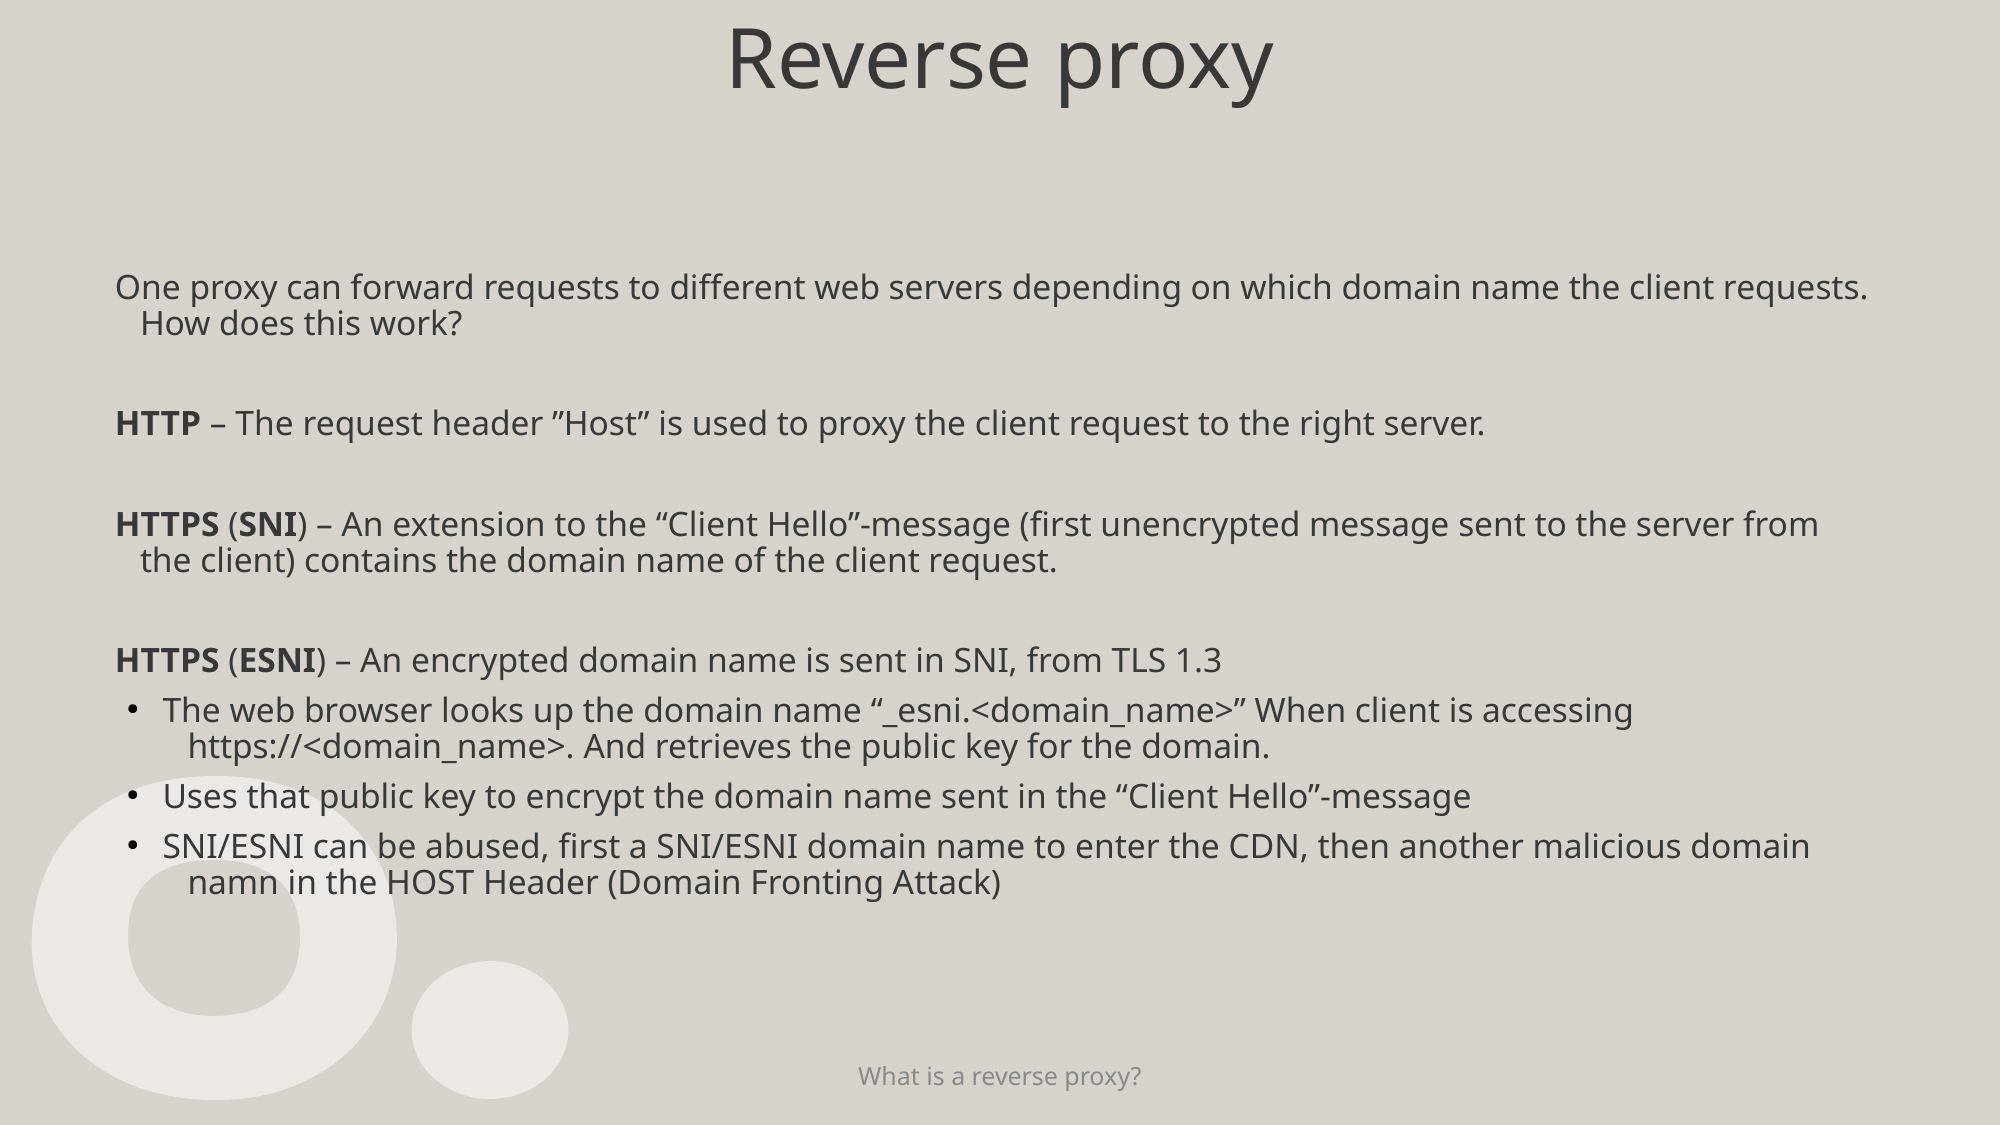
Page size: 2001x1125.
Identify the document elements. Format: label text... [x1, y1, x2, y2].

title Reverse proxy [0, 5, 2000, 119]
list One proxy can forward requests to different web servers depending on which domain name the client requests. How does this work? HTTP – The request header ”Host” is used to proxy the client request to the right server. HTTPS (SNI) – An extension to the “Client Hello”-message (first unencrypted message sent to the server from the client) contains the domain name of the client request. HTTPS (ESNI) – An encrypted domain name is sent in SNI, from TLS 1.3 The web browser looks up the domain name “_esni.<domain_name>” When client is accessing https://<domain_name>. And retrieves the public key for the domain. Uses that public key to encrypt the domain name sent in the “Client Hello”-message SNI/ESNI can be abused, first a SNI/ESNI domain name to enter the CDN, then another malicious domain namn in the HOST Header (Domain Fronting Attack) [99, 263, 1890, 916]
footer What is a reverse proxy? [662, 1045, 1338, 1105]
